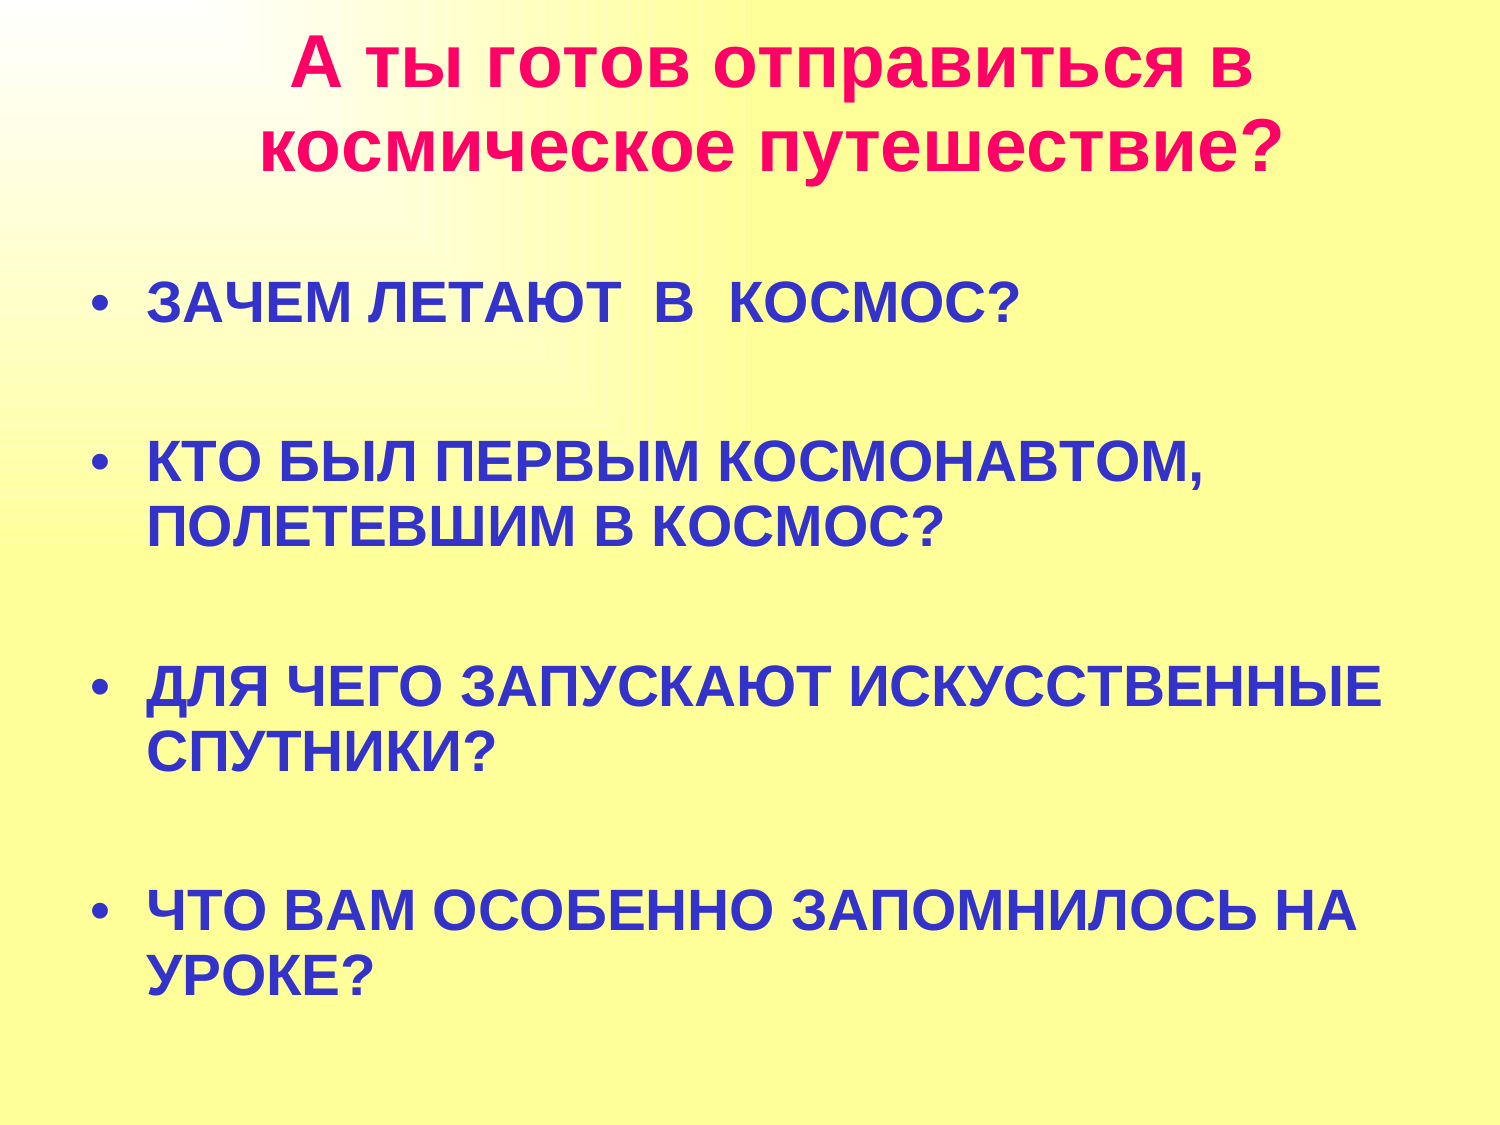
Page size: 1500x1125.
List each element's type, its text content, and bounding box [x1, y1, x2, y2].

list ЗАЧЕМ ЛЕТАЮТ В КОСМОС? КТО БЫЛ ПЕРВЫМ КОСМОНАВТОМ, ПОЛЕТЕВШИМ В КОСМОС? ДЛЯ ЧЕГО ЗАПУСКАЮТ ИСКУССТВЕННЫЕ СПУТНИКИ? ЧТО ВАМ ОСОБЕННО ЗАПОМНИЛОСЬ НА УРОКЕ? [75, 262, 1426, 1071]
title А ты готов отправиться в космическое путешествие? [43, 0, 1500, 209]
